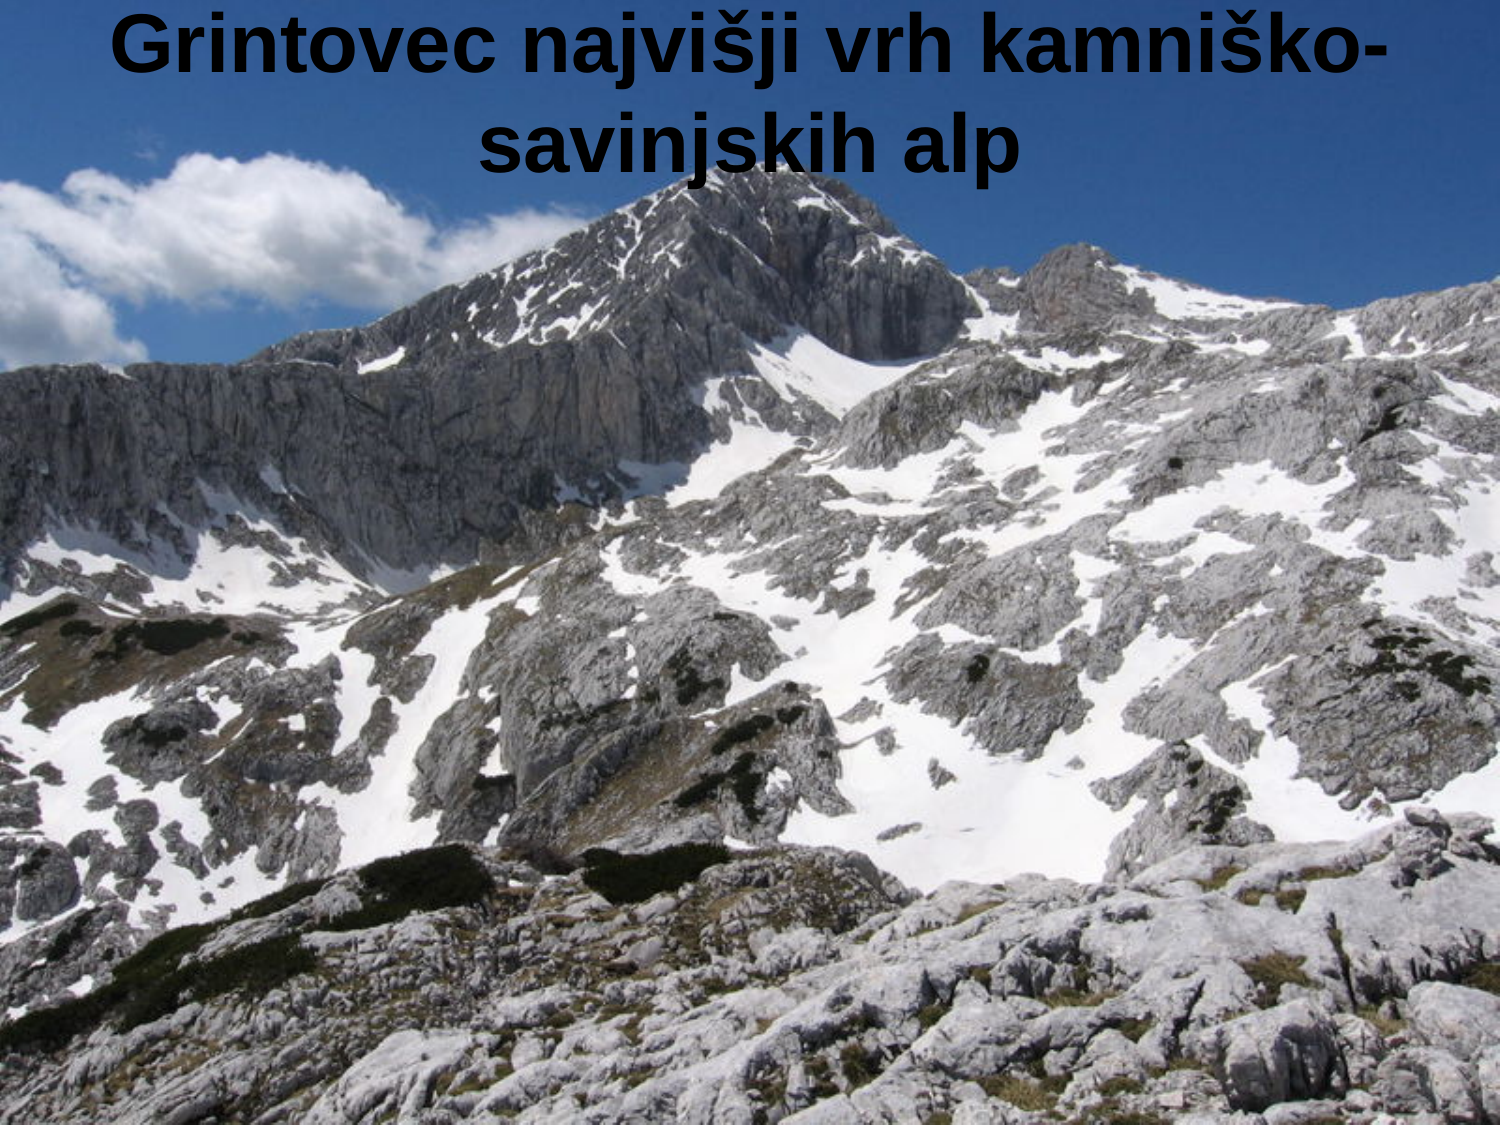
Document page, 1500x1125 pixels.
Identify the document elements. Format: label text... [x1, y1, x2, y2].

picture [0, 0, 1500, 1125]
title Grintovec najvišji vrh kamniško-savinjskih alp [75, 45, 1425, 233]
